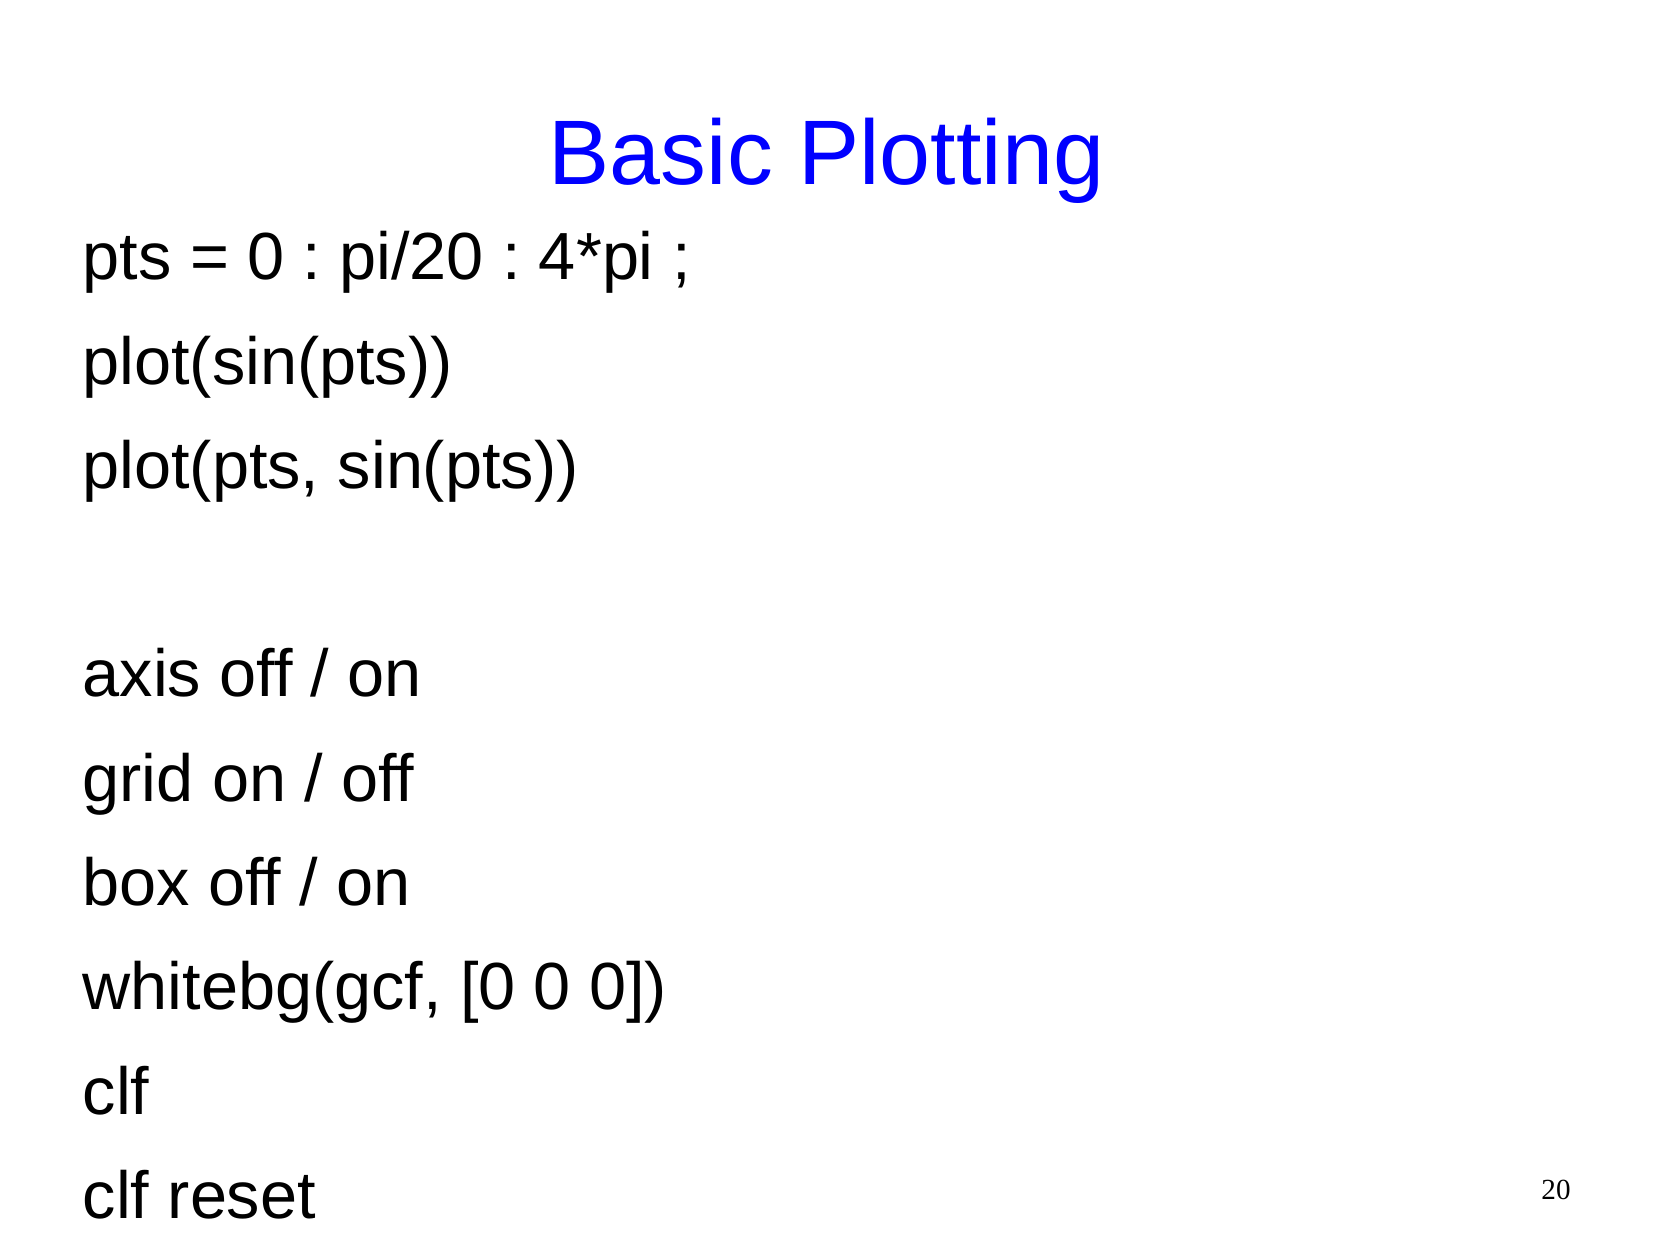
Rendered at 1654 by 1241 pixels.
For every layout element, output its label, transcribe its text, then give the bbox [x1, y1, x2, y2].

title Basic Plotting [82, 49, 1571, 219]
list pts = 0 : pi/20 : 4*pi ; plot(sin(pts)) plot(pts, sin(pts)) axis off / on grid on / off box off / on whitebg(gcf, [0 0 0]) clf clf reset [82, 219, 1571, 1233]
